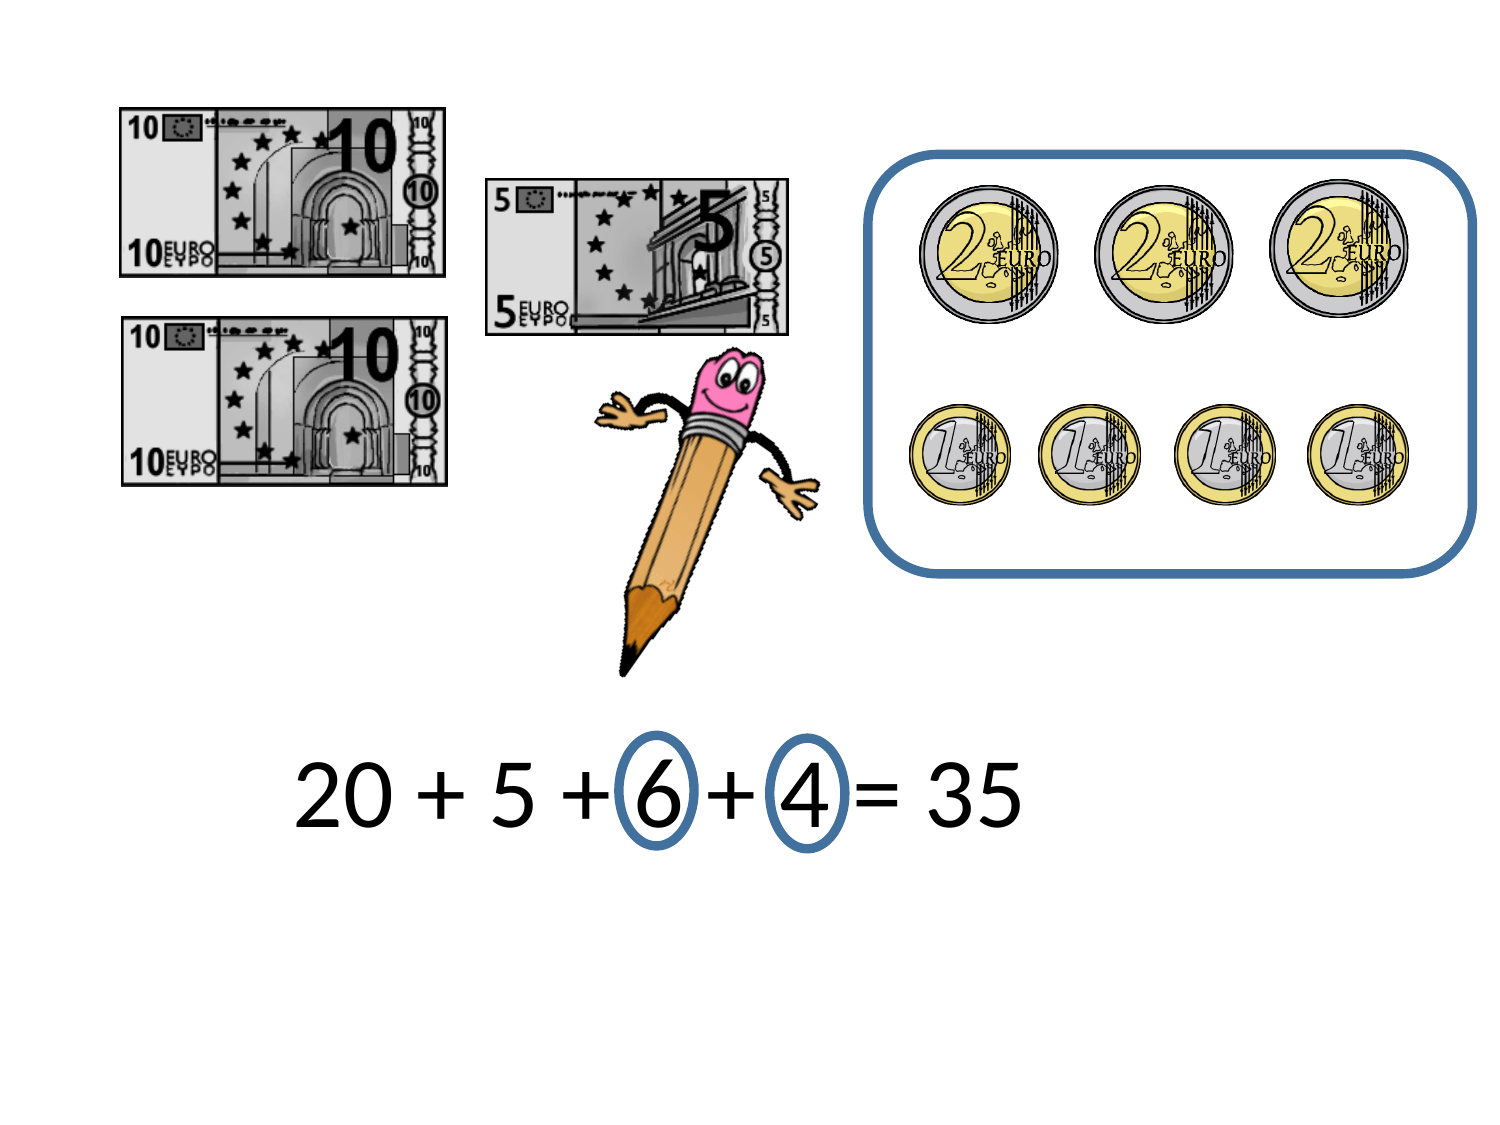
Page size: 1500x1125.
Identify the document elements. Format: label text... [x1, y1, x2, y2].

picture [1307, 404, 1409, 506]
picture [480, 178, 869, 713]
text_box 20 + 5 + 6 + 4 = 35 [278, 720, 1042, 975]
picture [1174, 404, 1276, 506]
picture [1094, 184, 1234, 324]
picture [1269, 178, 1409, 318]
picture [121, 316, 448, 487]
picture [919, 184, 1059, 324]
picture [909, 404, 1011, 506]
picture [1038, 404, 1141, 506]
picture [119, 107, 446, 278]
